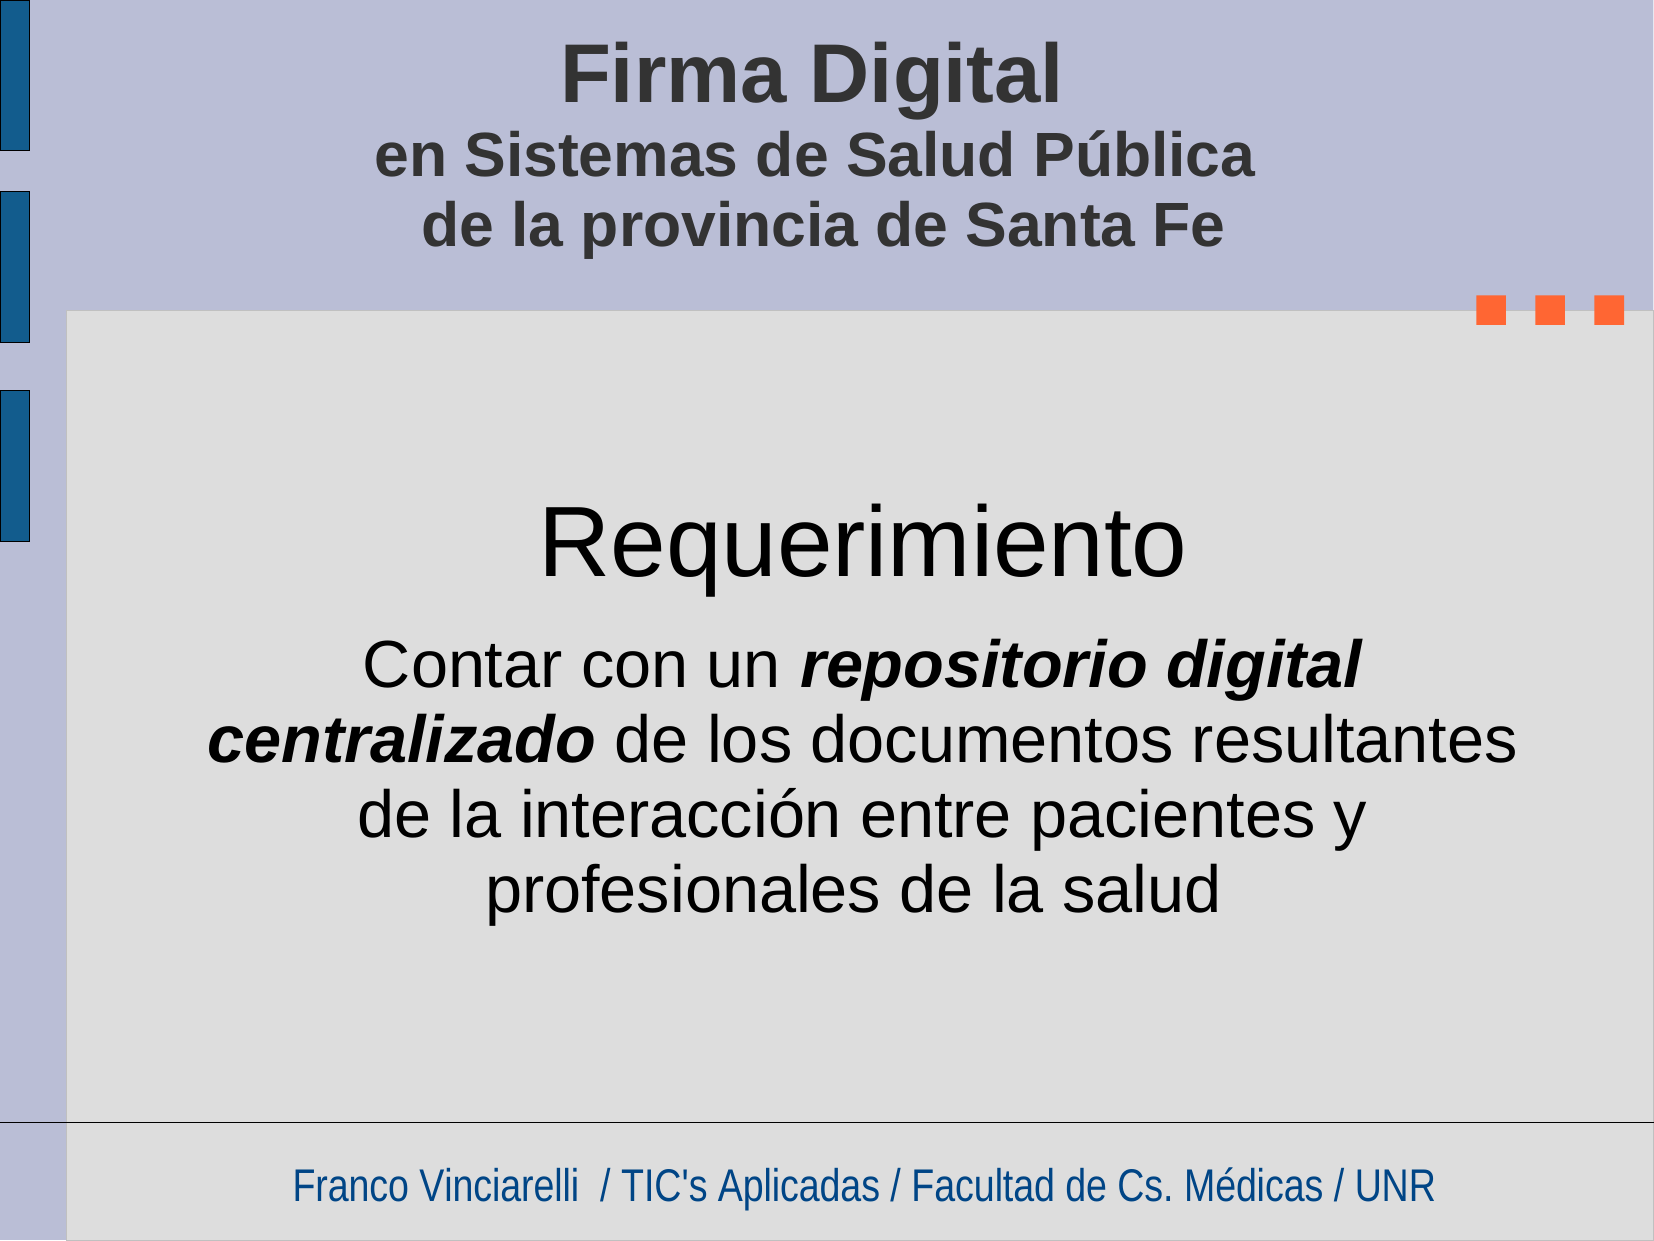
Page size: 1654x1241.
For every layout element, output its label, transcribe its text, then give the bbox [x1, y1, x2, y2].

list Requerimiento Contar con un repositorio digital centralizado de los documentos resultantes de la interacción entre pacientes y profesionales de la salud [121, 1123, 1534, 1127]
text_box [1535, 295, 1565, 325]
text_box [1594, 295, 1625, 325]
list Requerimiento Contar con un repositorio digital centralizado de los documentos resultantes de la interacción entre pacientes y profesionales de la salud [121, 344, 1534, 1122]
text_box Franco Vinciarelli / TIC's Aplicadas / Facultad de Cs. Médicas / UNR [292, 1158, 1447, 1211]
title Firma Digital en Sistemas de Salud Pública de la provincia de Santa Fe [118, 26, 1531, 260]
text_box [1476, 295, 1506, 325]
